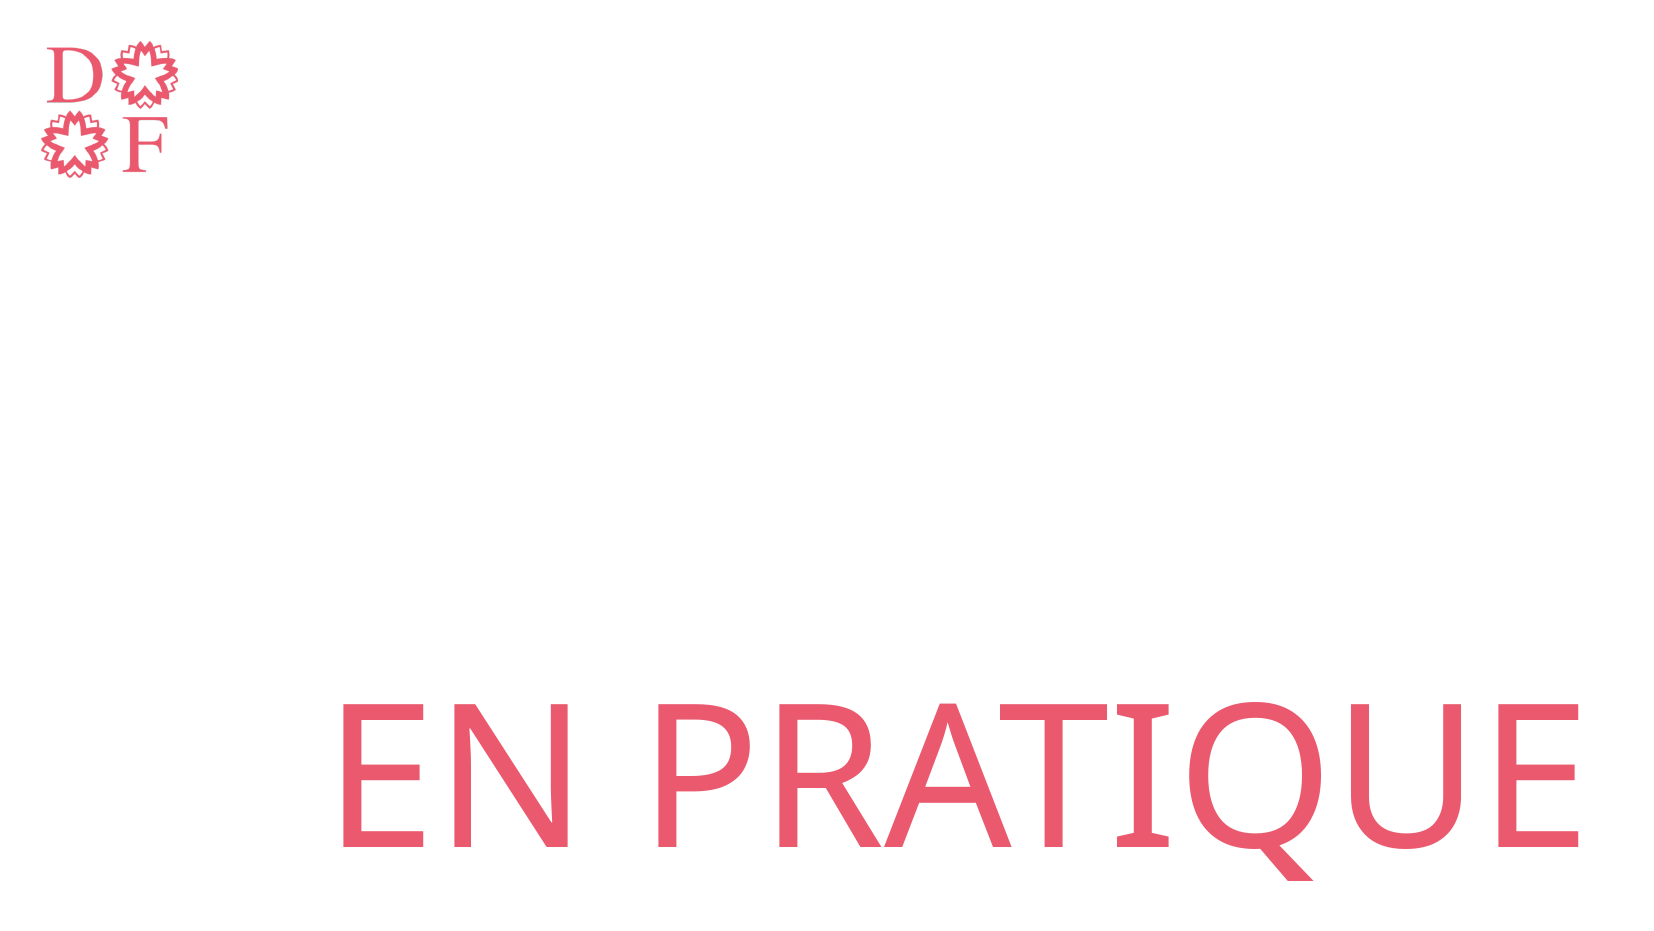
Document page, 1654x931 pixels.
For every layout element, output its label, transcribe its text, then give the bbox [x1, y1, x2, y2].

text_box EN PRATIQUE [129, 625, 1607, 853]
picture [41, 41, 178, 178]
